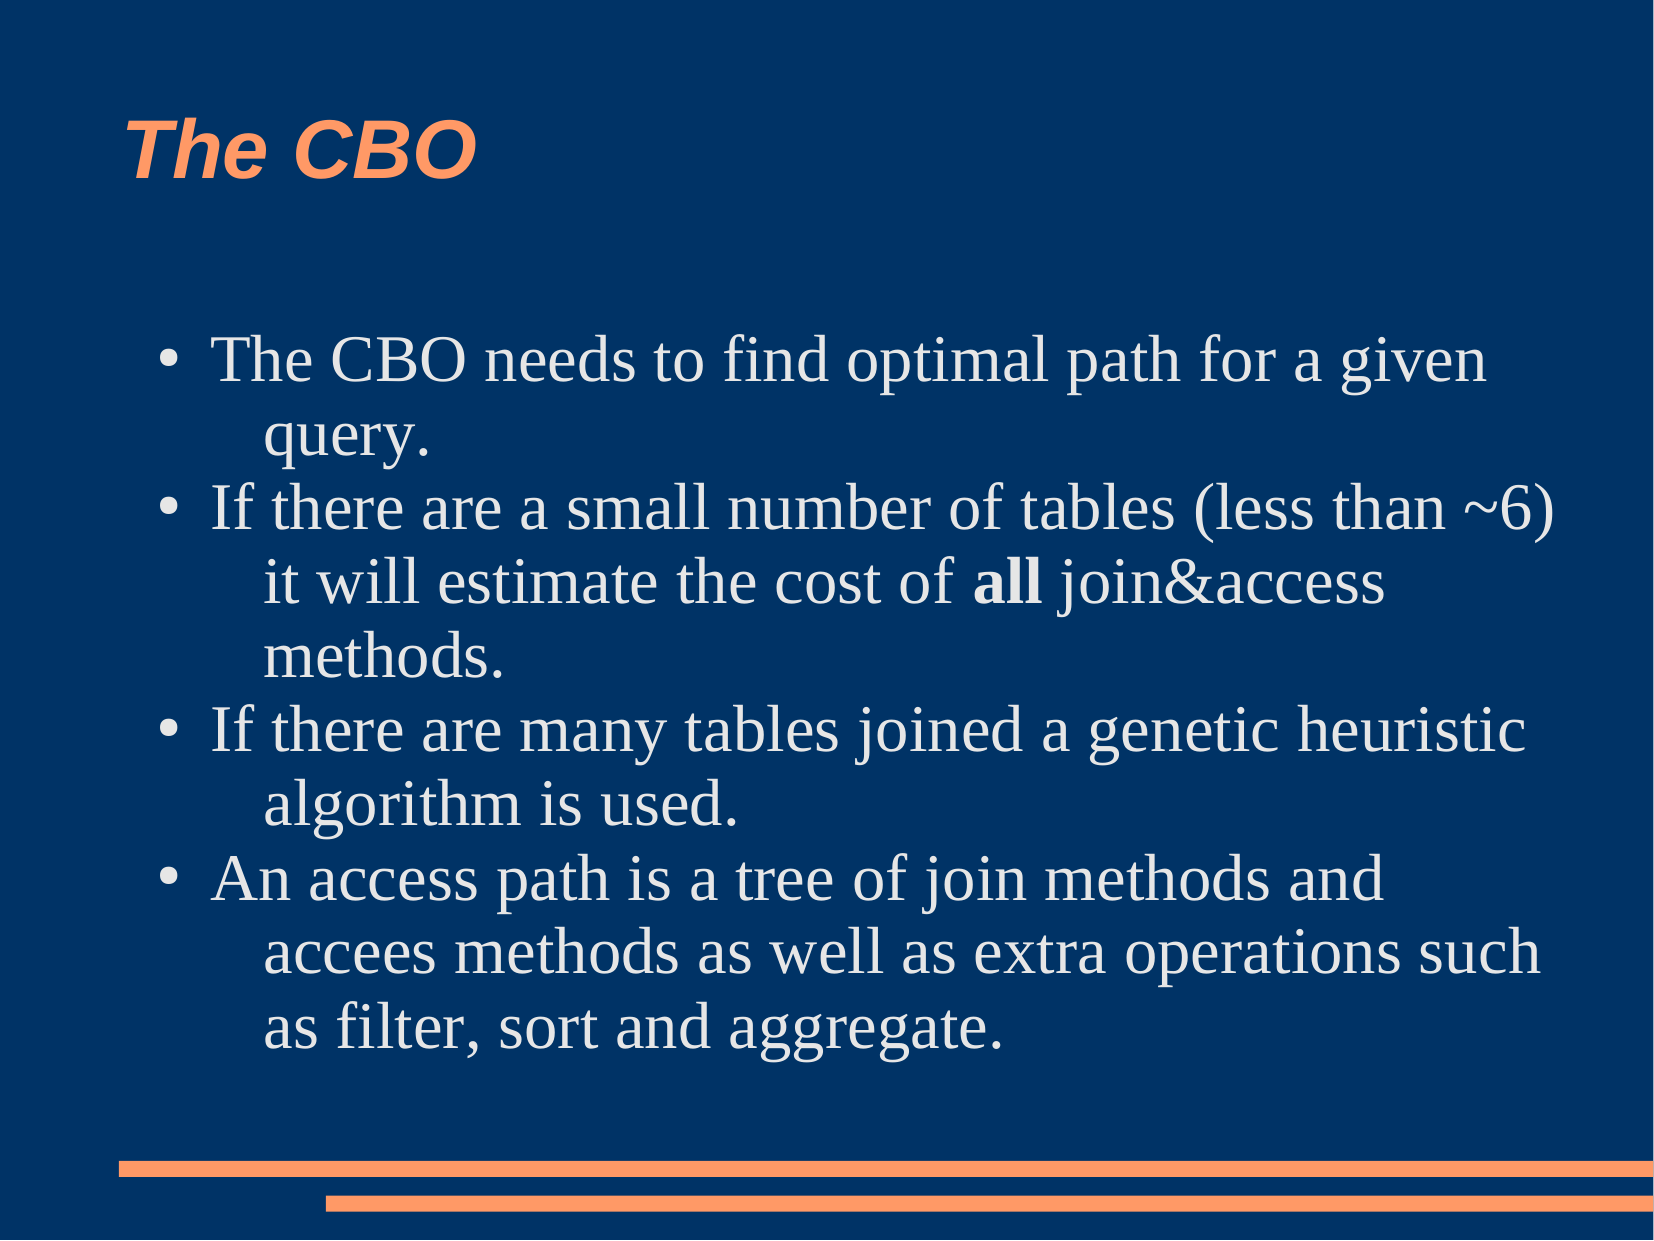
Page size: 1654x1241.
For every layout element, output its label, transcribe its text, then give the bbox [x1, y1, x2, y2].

list The CBO needs to find optimal path for a given query. If there are a small number of tables (less than ~6) it will estimate the cost of all join&access methods. If there are many tables joined a genetic heuristic algorithm is used. An access path is a tree of join methods and accees methods as well as extra operations such as filter, sort and aggregate. [121, 322, 1561, 1133]
title The CBO [121, 46, 1534, 254]
